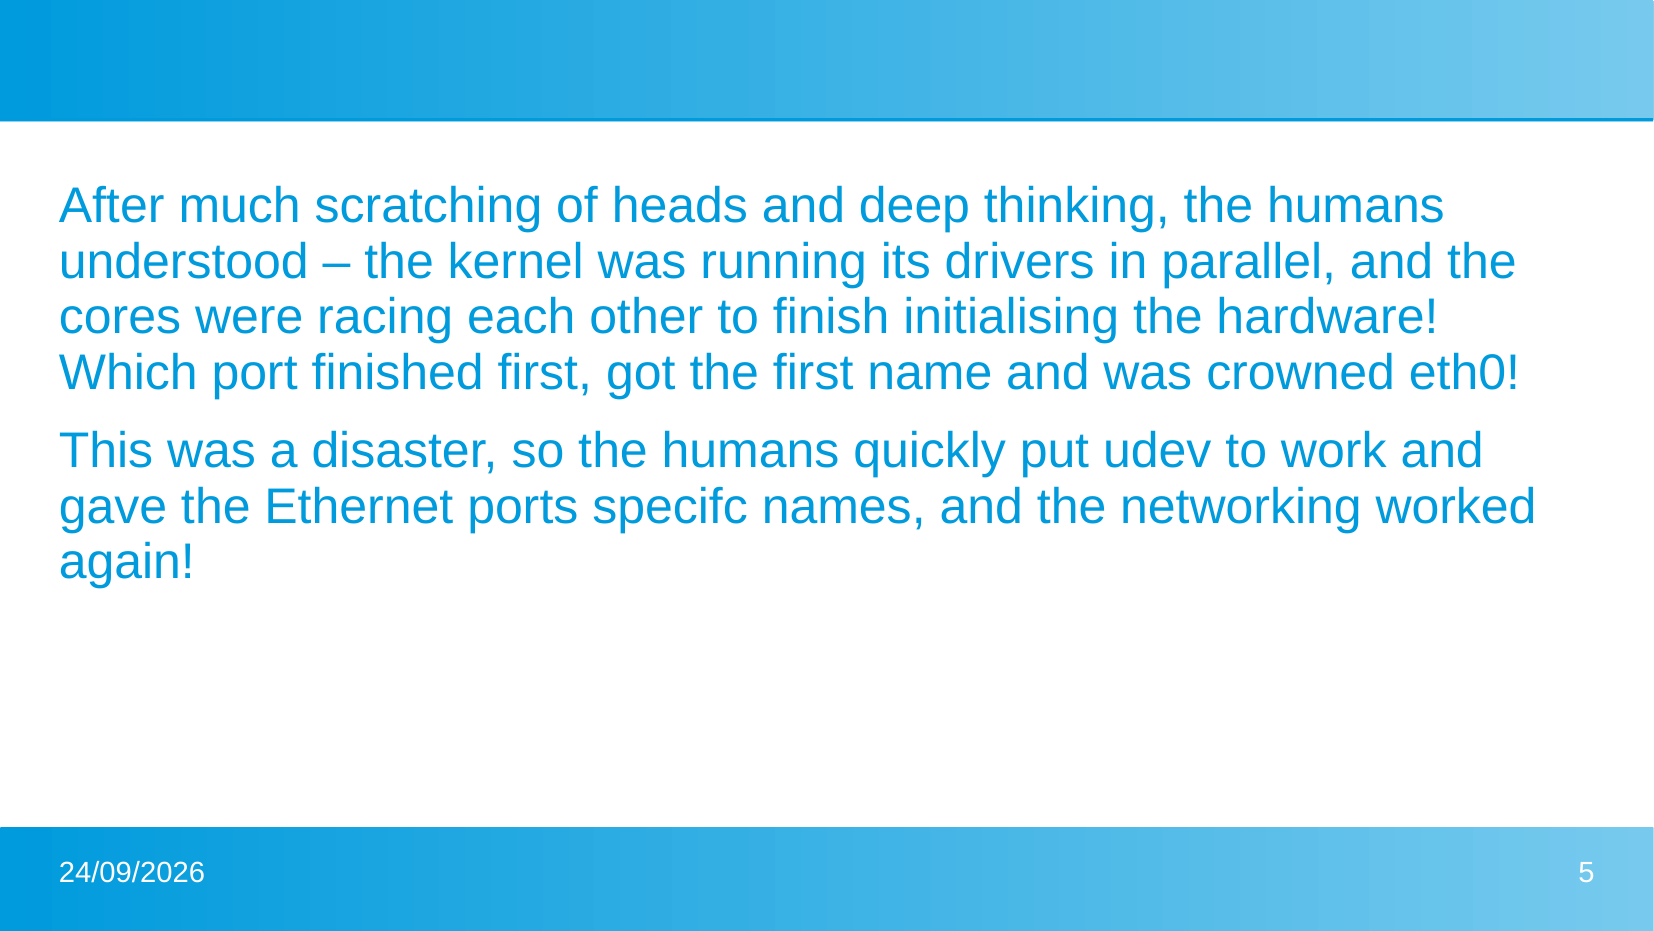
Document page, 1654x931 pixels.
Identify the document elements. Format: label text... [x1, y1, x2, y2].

list After much scratching of heads and deep thinking, the humans understood – the kernel was running its drivers in parallel, and the cores were racing each other to finish initialising the hardware! Which port finished first, got the first name and was crowned eth0! This was a disaster, so the humans quickly put udev to work and gave the Ethernet ports specifc names, and the networking worked again! [59, 177, 1595, 768]
